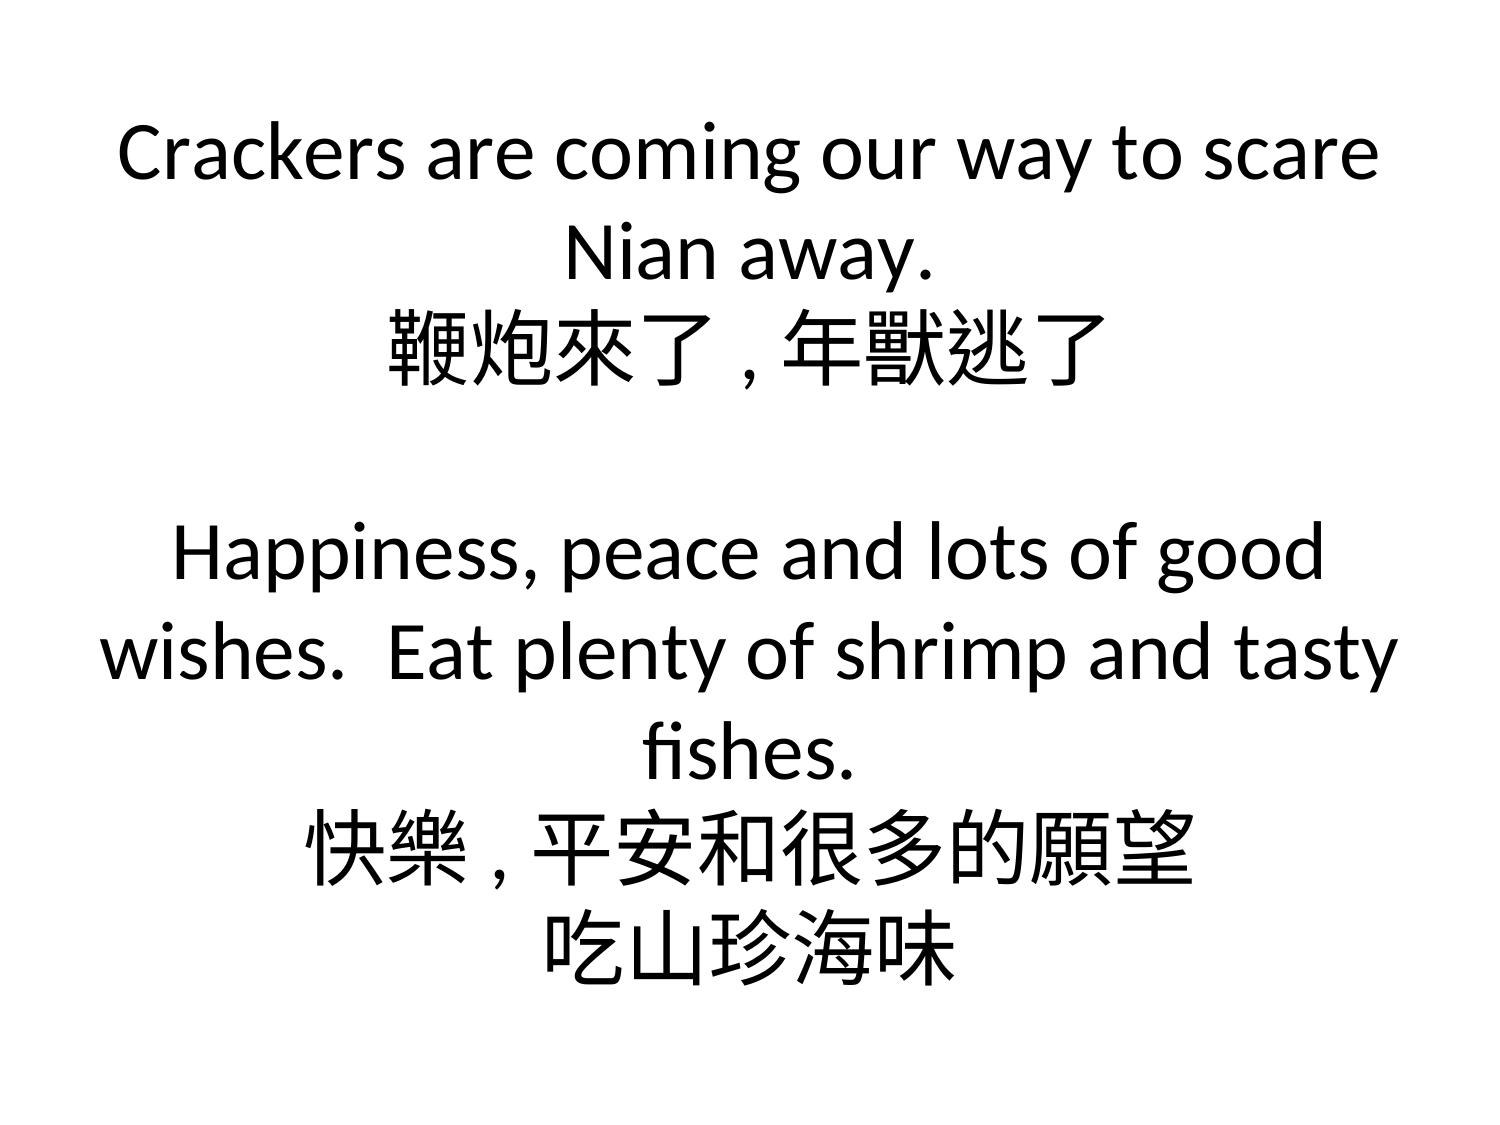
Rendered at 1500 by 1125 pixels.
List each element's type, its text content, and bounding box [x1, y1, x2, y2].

title Crackers are coming our way to scare Nian away. 鞭炮來了,年獸逃了 Happiness, peace and lots of good wishes. Eat plenty of shrimp and tasty fishes. 快樂,平安和很多的願望 吃山珍海味 [75, 45, 1426, 1047]
